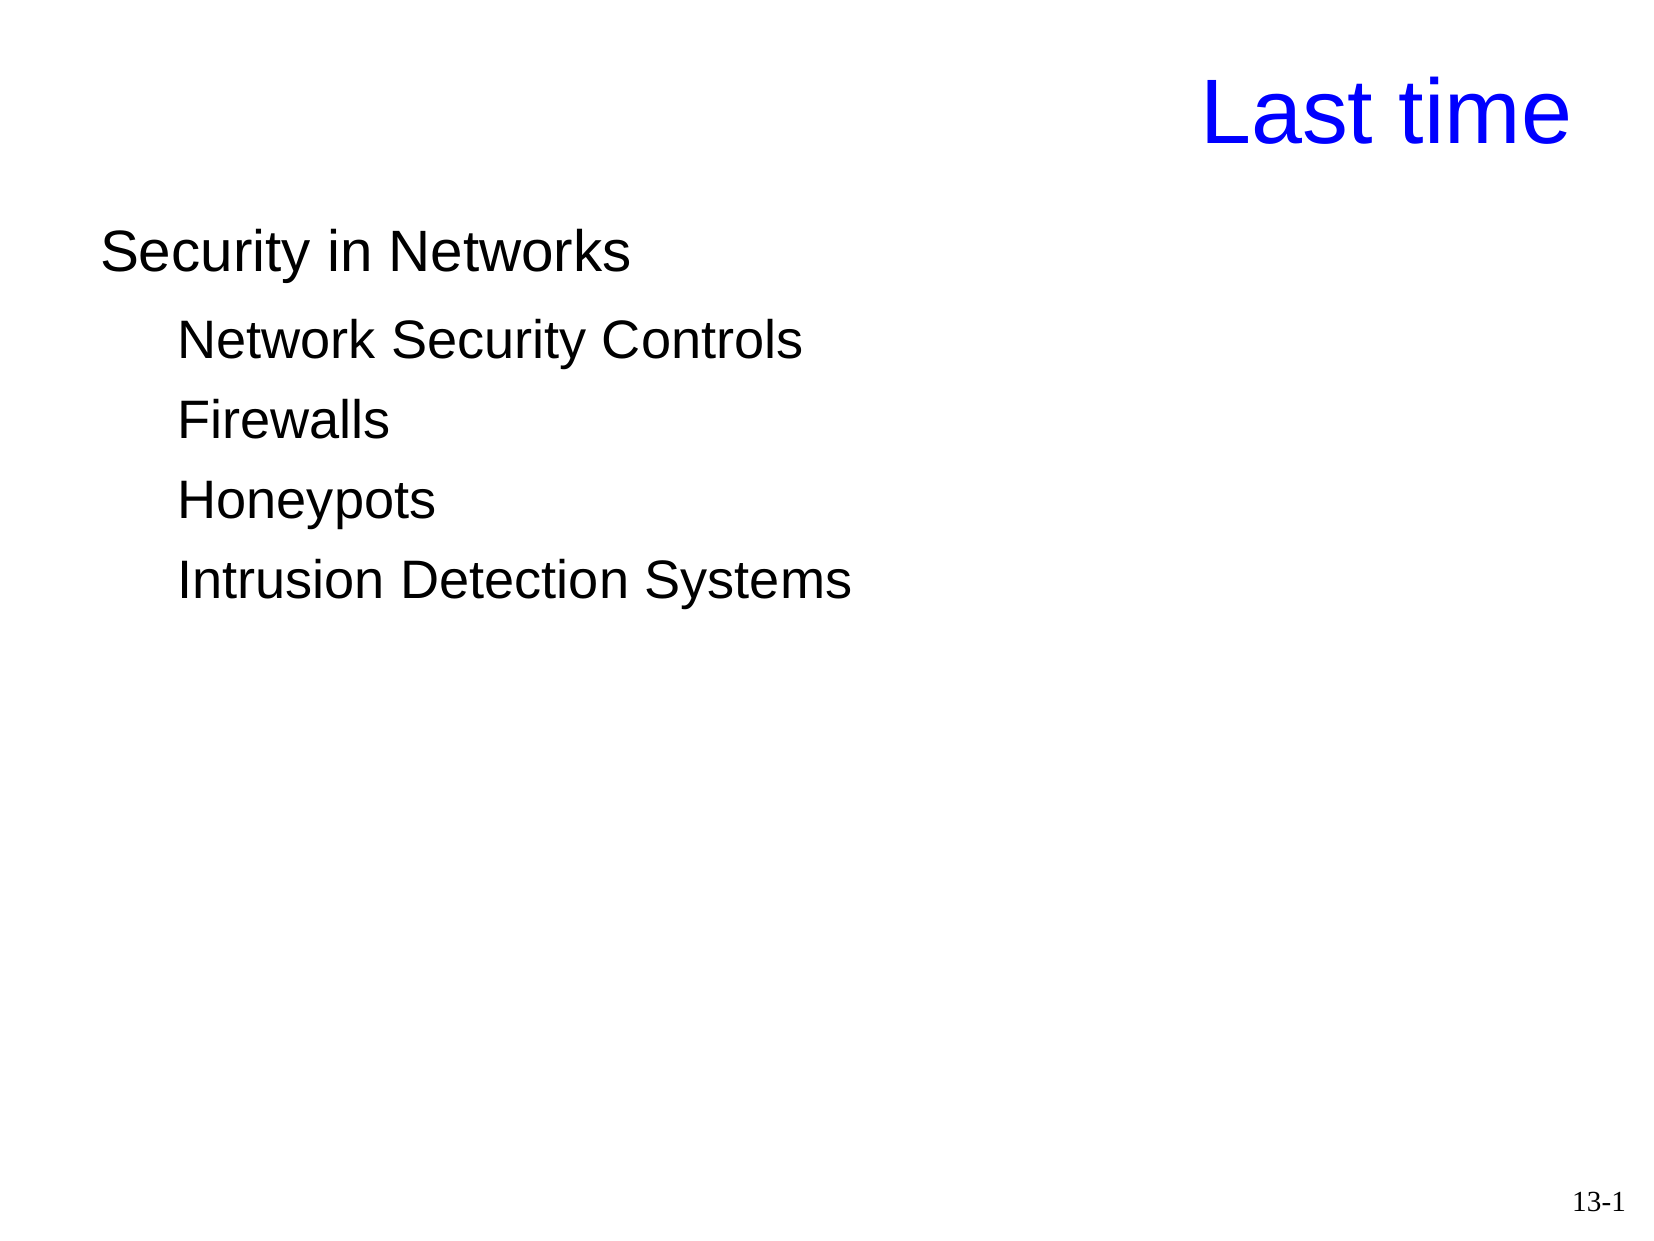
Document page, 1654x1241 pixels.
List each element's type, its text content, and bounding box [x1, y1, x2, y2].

list Security in Networks Network Security Controls Firewalls Honeypots Intrusion Detection Systems [82, 223, 1571, 1141]
title Last time [84, 18, 1573, 211]
